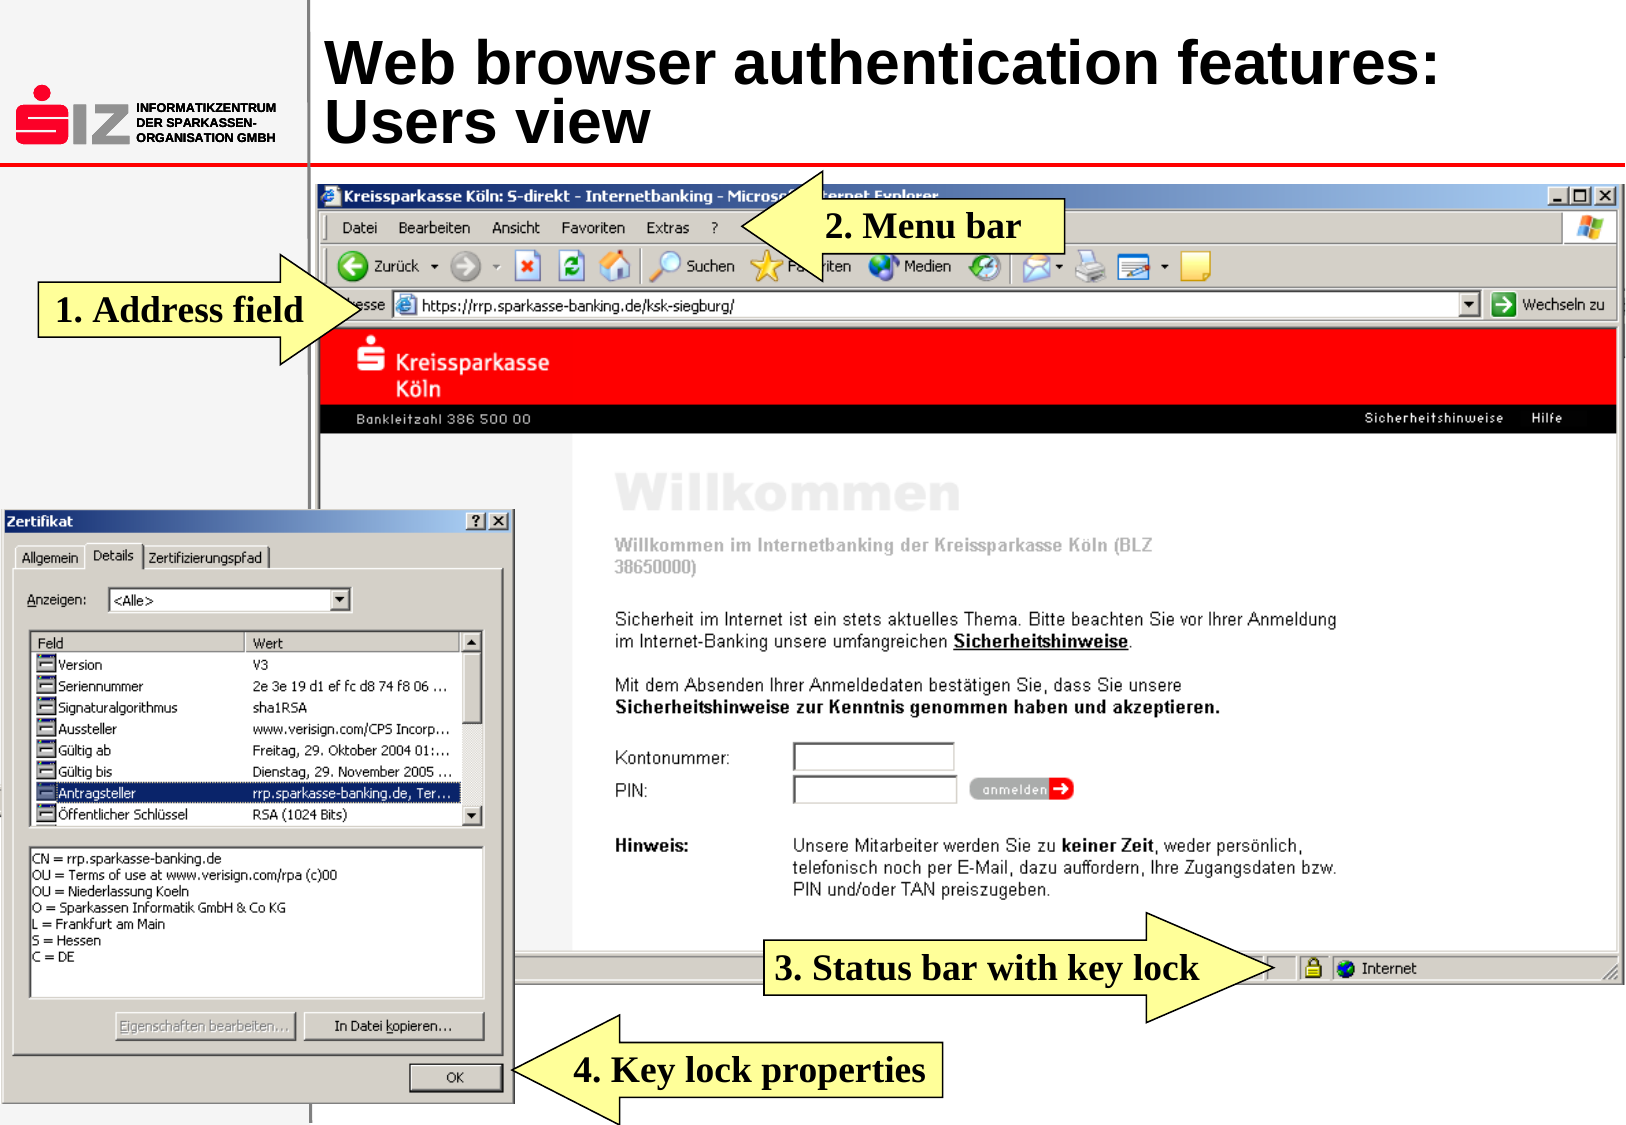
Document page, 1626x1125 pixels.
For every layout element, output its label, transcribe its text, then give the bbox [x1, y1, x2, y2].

text_box 3. Status bar with key lock [763, 912, 1274, 1023]
title Web browser authentication features: Users view [319, 27, 1558, 156]
text_box 4. Key lock properties [511, 1015, 943, 1125]
text_box 1. Address field [38, 254, 362, 365]
picture [0, 184, 1626, 1104]
text_box 2. Menu bar [741, 171, 1065, 282]
